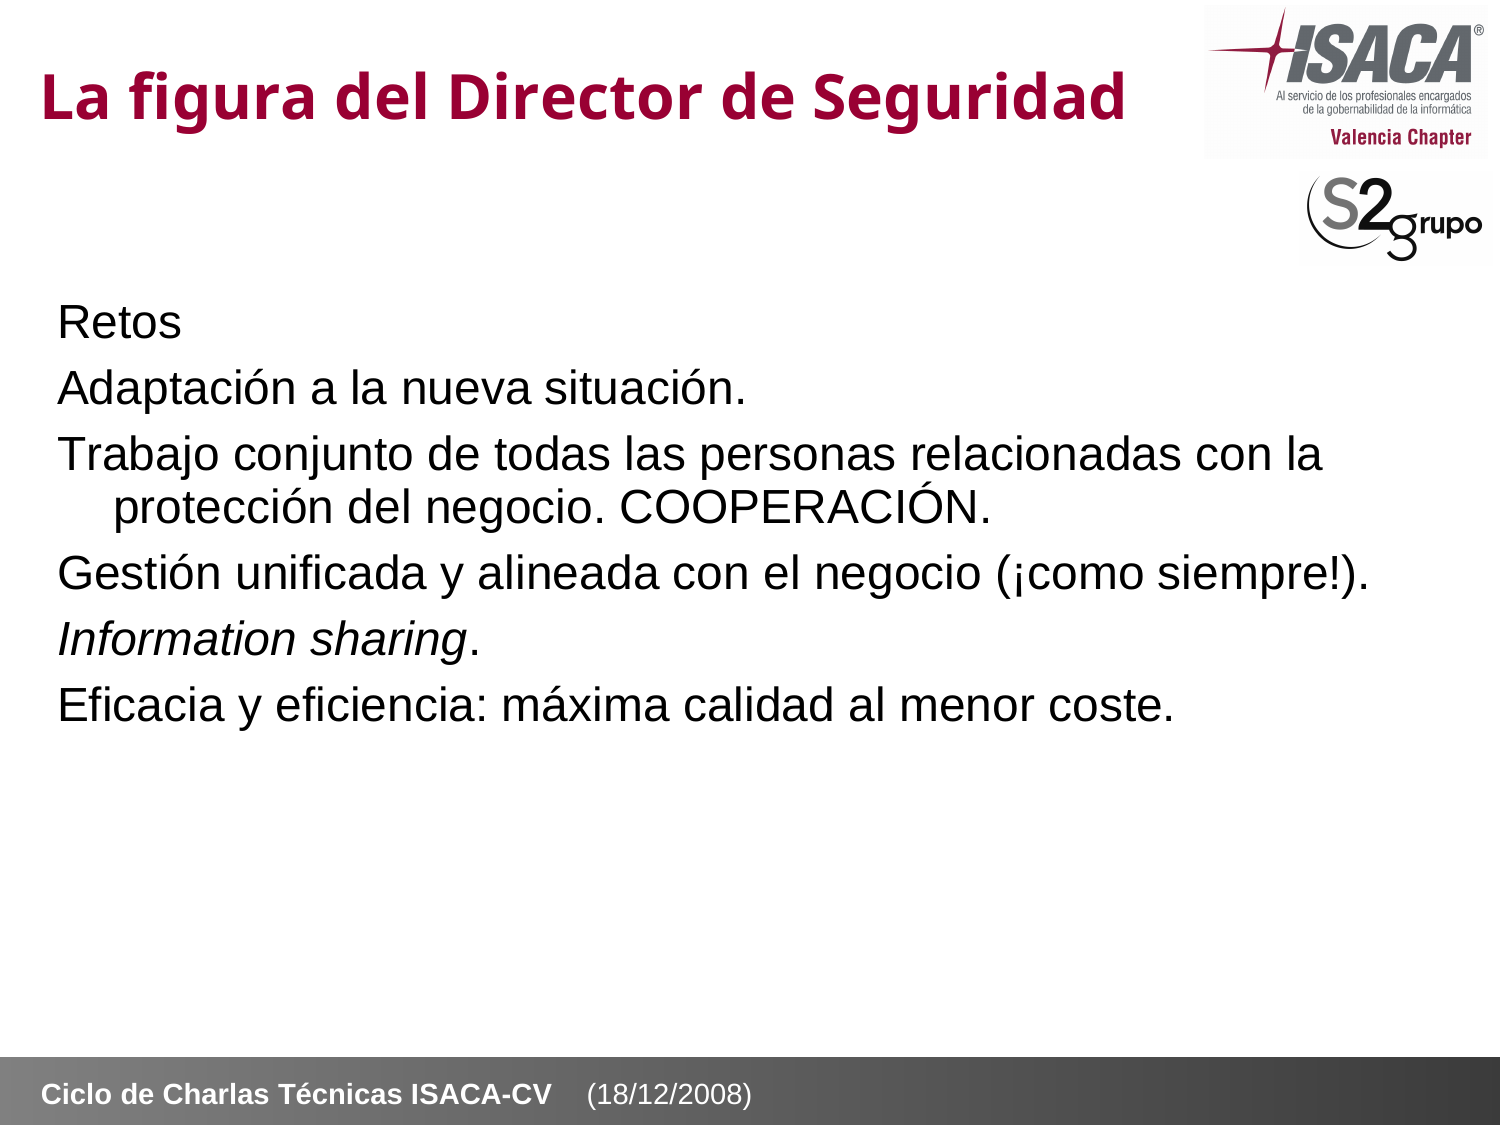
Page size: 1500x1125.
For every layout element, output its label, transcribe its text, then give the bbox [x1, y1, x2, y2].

title La figura del Director de Seguridad [39, 45, 1199, 233]
picture [1204, 5, 1488, 159]
list Retos Adaptación a la nueva situación. Trabajo conjunto de todas las personas relacionadas con la protección del negocio. COOPERACIÓN. Gestión unificada y alineada con el negocio (¡como siempre!). Information sharing. Eficacia y eficiencia: máxima calidad al menor coste. [42, 287, 1472, 1026]
picture [1299, 171, 1493, 266]
